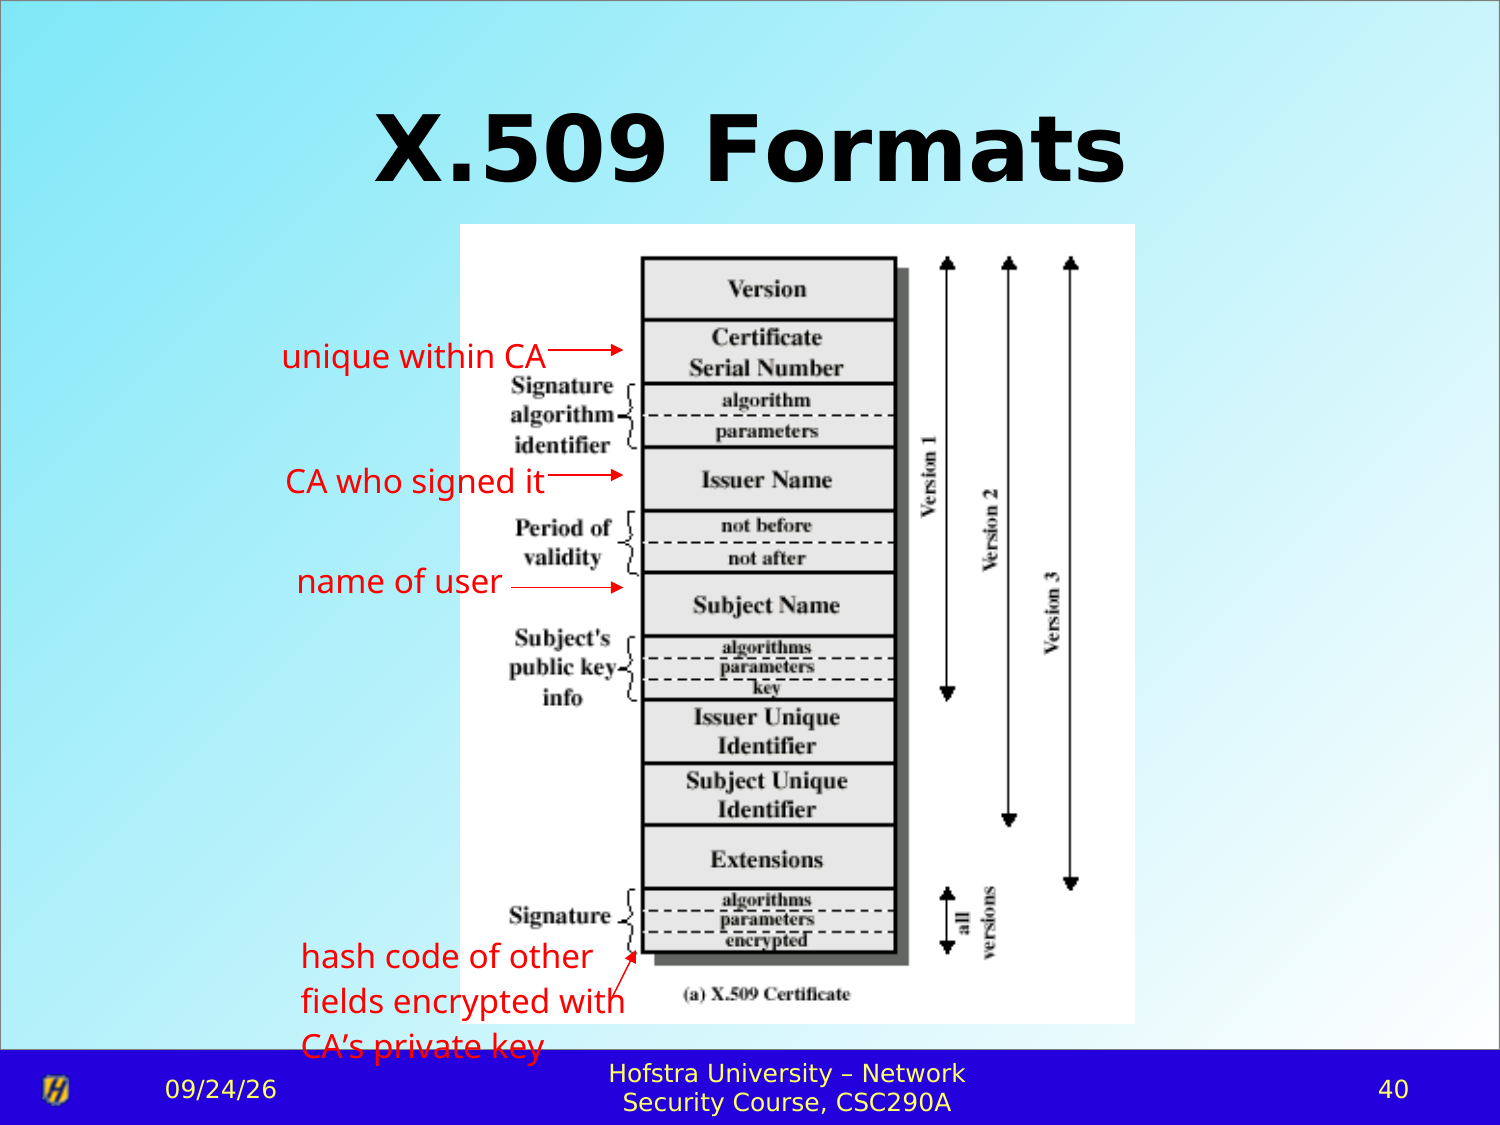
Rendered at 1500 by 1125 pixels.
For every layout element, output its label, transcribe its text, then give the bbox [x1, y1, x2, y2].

picture [37, 1072, 76, 1110]
text_box unique within CA [266, 324, 562, 386]
title X.509 Formats [112, 84, 1391, 212]
text_box name of user [281, 549, 519, 611]
picture [460, 224, 1135, 1024]
text_box CA who signed it [270, 449, 561, 511]
text_box hash code of other fields encrypted with CA’s private key [285, 924, 642, 1077]
